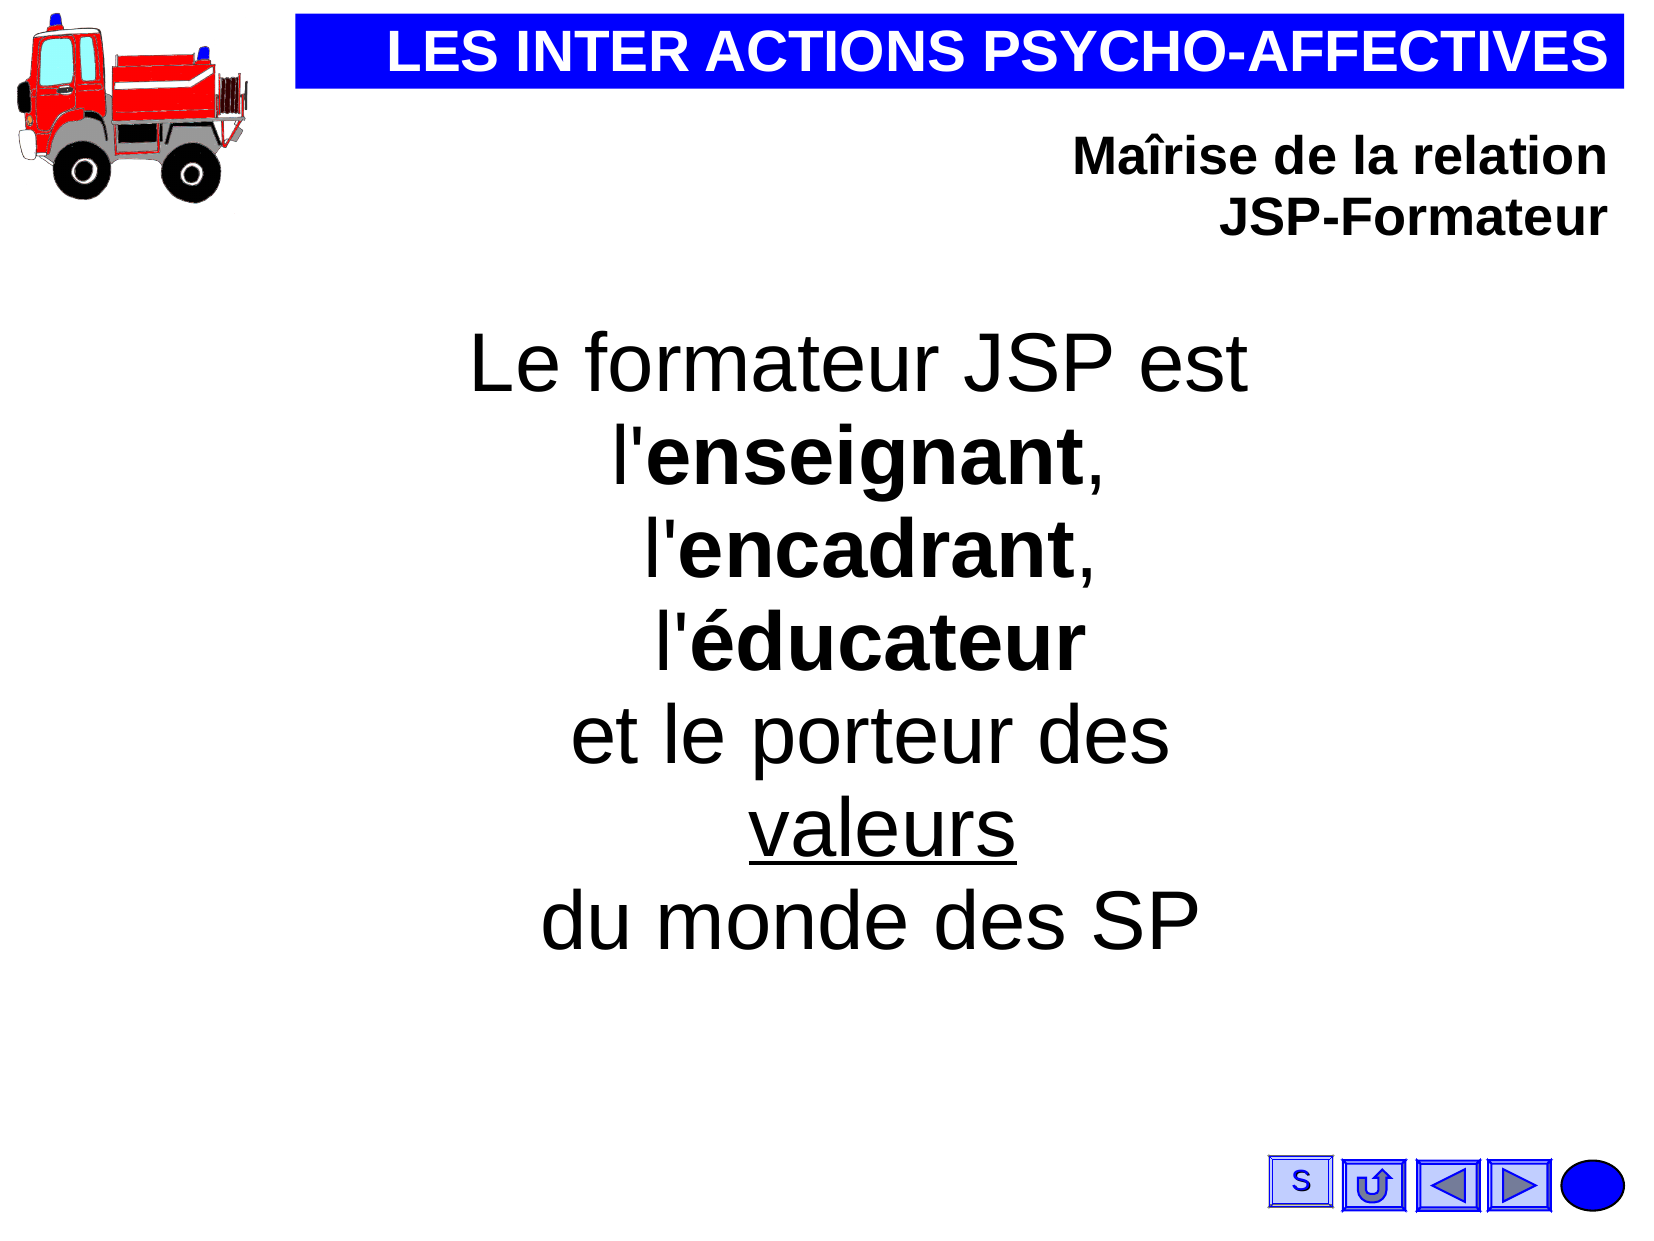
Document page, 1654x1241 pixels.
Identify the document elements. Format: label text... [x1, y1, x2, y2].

text_box LES INTER ACTIONS PSYCHO-AFFECTIVES [295, 13, 1625, 89]
picture [8, 8, 257, 216]
text_box [1561, 1160, 1625, 1211]
text_box Maîrise de la relation JSP-Formateur [1056, 118, 1624, 311]
text_box Le formateur JSP est l'enseignant, l'encadrant, l'éducateur et le porteur des valeurs du monde des SP [206, 308, 1536, 1068]
